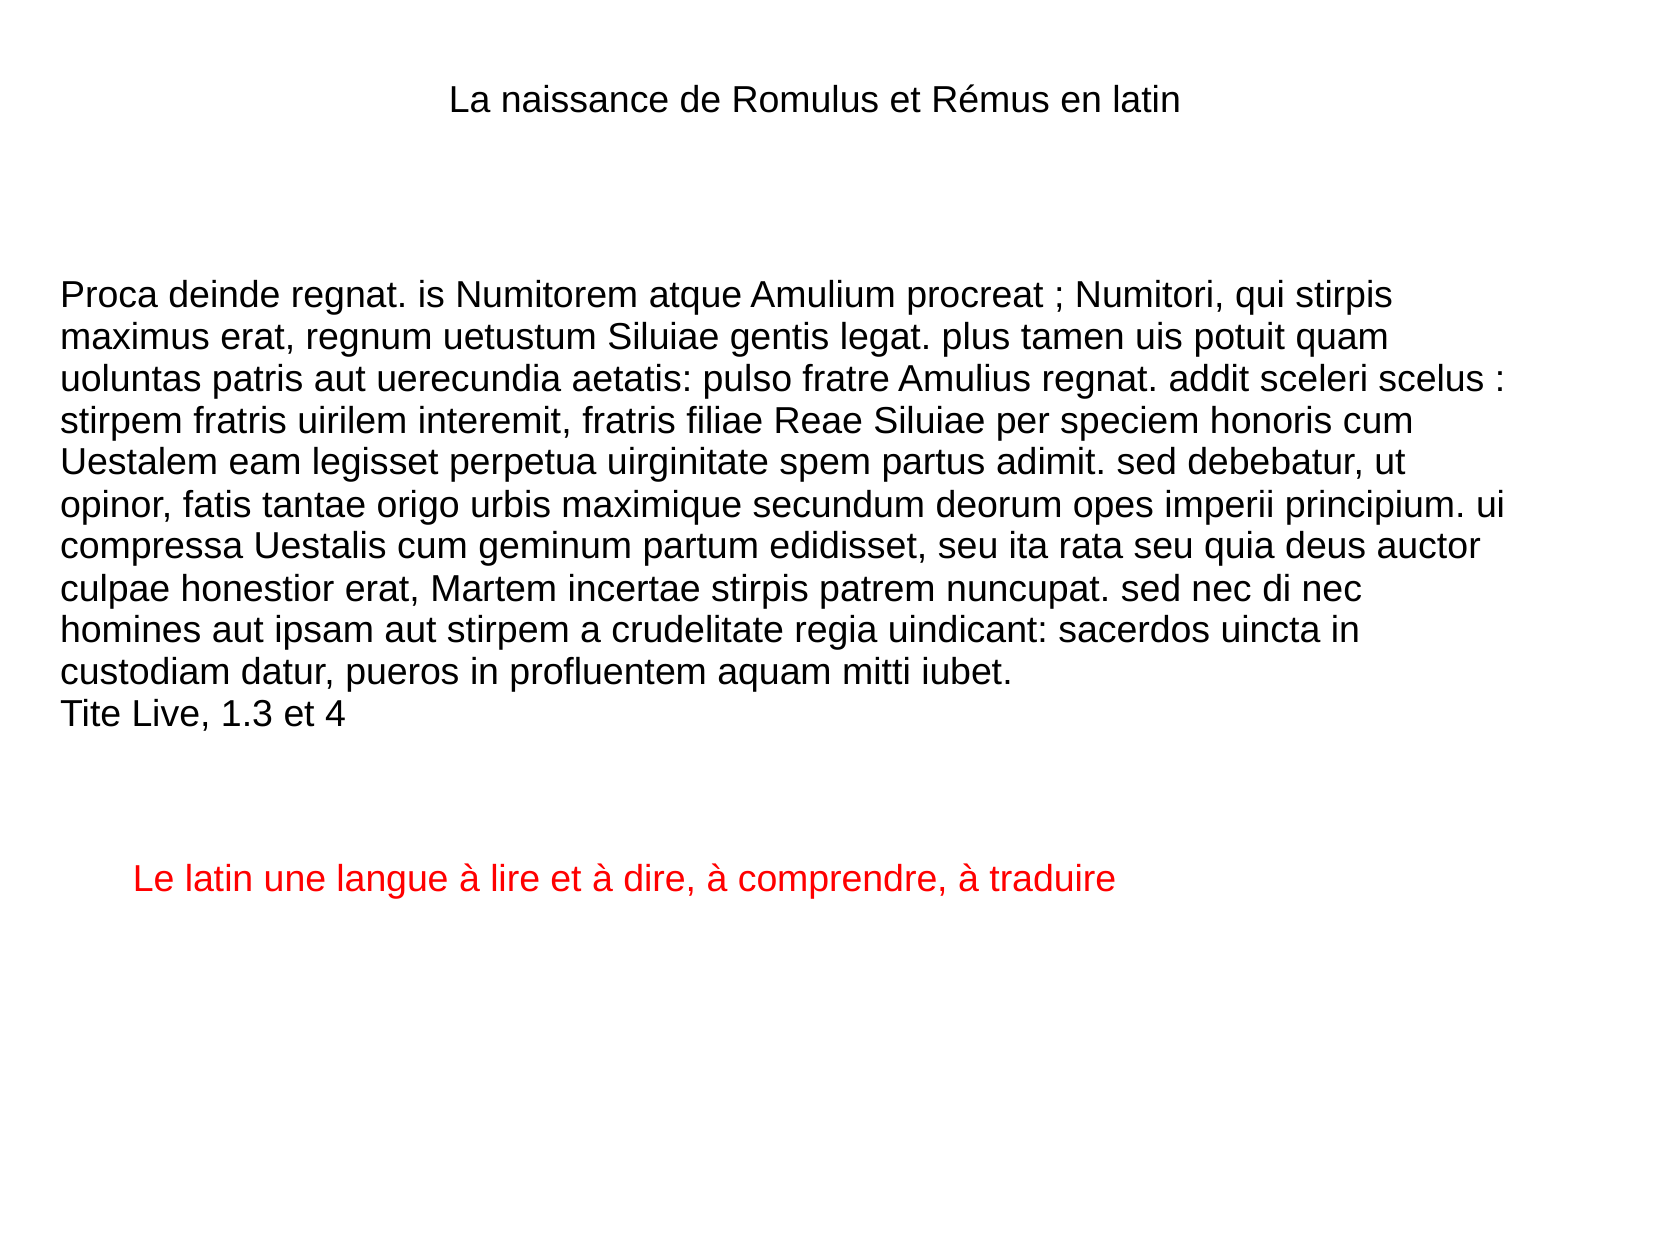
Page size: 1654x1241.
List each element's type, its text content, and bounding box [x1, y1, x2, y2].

text_box La naissance de Romulus et Rémus en latin [271, 70, 1359, 128]
text_box Proca deinde regnat. is Numitorem atque Amulium procreat ; Numitori, qui stirpis maximus erat, regnum uetustum Siluiae gentis legat. plus tamen uis potuit quam uoluntas patris aut uerecundia aetatis: pulso fratre Amulius regnat. addit sceleri scelus : stirpem fratris uirilem interemit, fratris filiae Reae Siluiae per speciem honoris cum Uestalem eam legisset perpetua uirginitate spem partus adimit. sed debebatur, ut opinor, fatis tantae origo urbis maximique secundum deorum opes imperii principium. ui compressa Uestalis cum geminum partum edidisset, seu ita rata seu quia deus auctor culpae honestior erat, Martem incertae stirpis patrem nuncupat. sed nec di nec homines aut ipsam aut stirpem a crudelitate regia uindicant: sacerdos uincta in custodiam datur, pueros in profluentem aquam mitti iubet. Tite Live, 1.3 et 4 [45, 265, 1524, 744]
text_box Le latin une langue à lire et à dire, à comprendre, à traduire [118, 850, 1205, 908]
